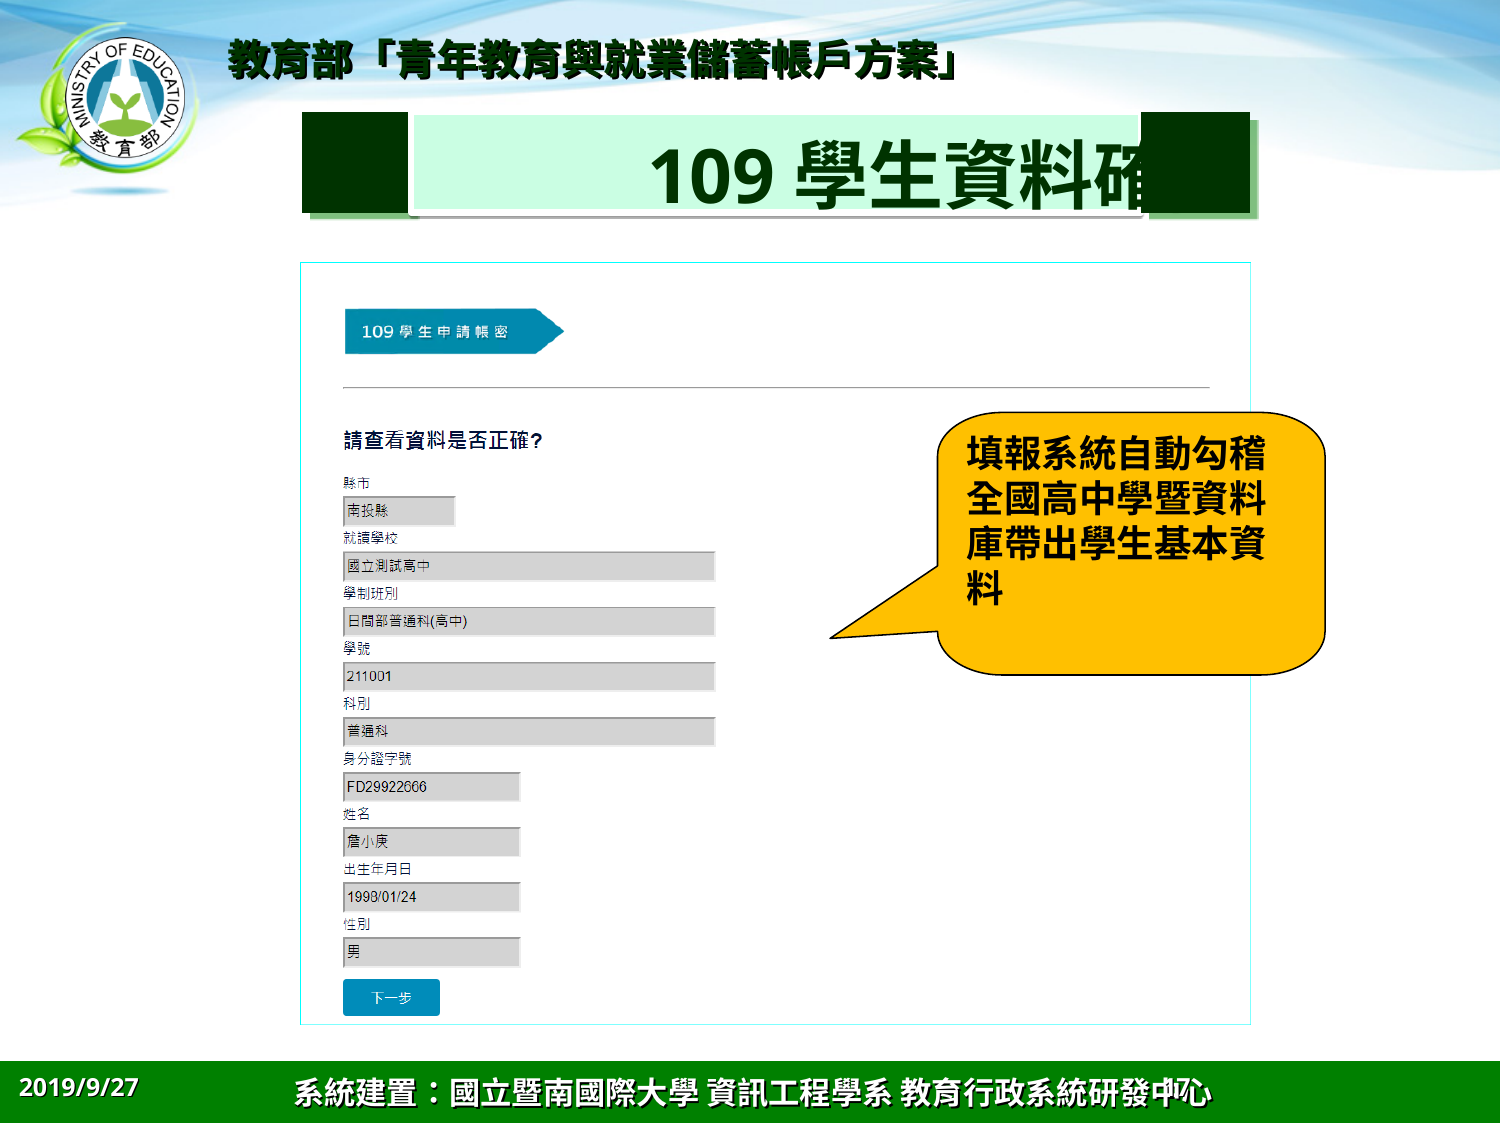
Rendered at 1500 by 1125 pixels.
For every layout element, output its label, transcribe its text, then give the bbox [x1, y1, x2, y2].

text_box 2019/9/27 [3, 1063, 354, 1117]
text_box [1141, 112, 1250, 213]
picture [300, 262, 1251, 1026]
text_box 17 [1147, 1063, 1498, 1117]
text_box 109學生資料確認 [411, 112, 1141, 213]
text_box [302, 112, 411, 213]
text_box 填報系統自動勾稽全國高中學暨資料庫帶出學生基本資料 [830, 412, 1326, 676]
